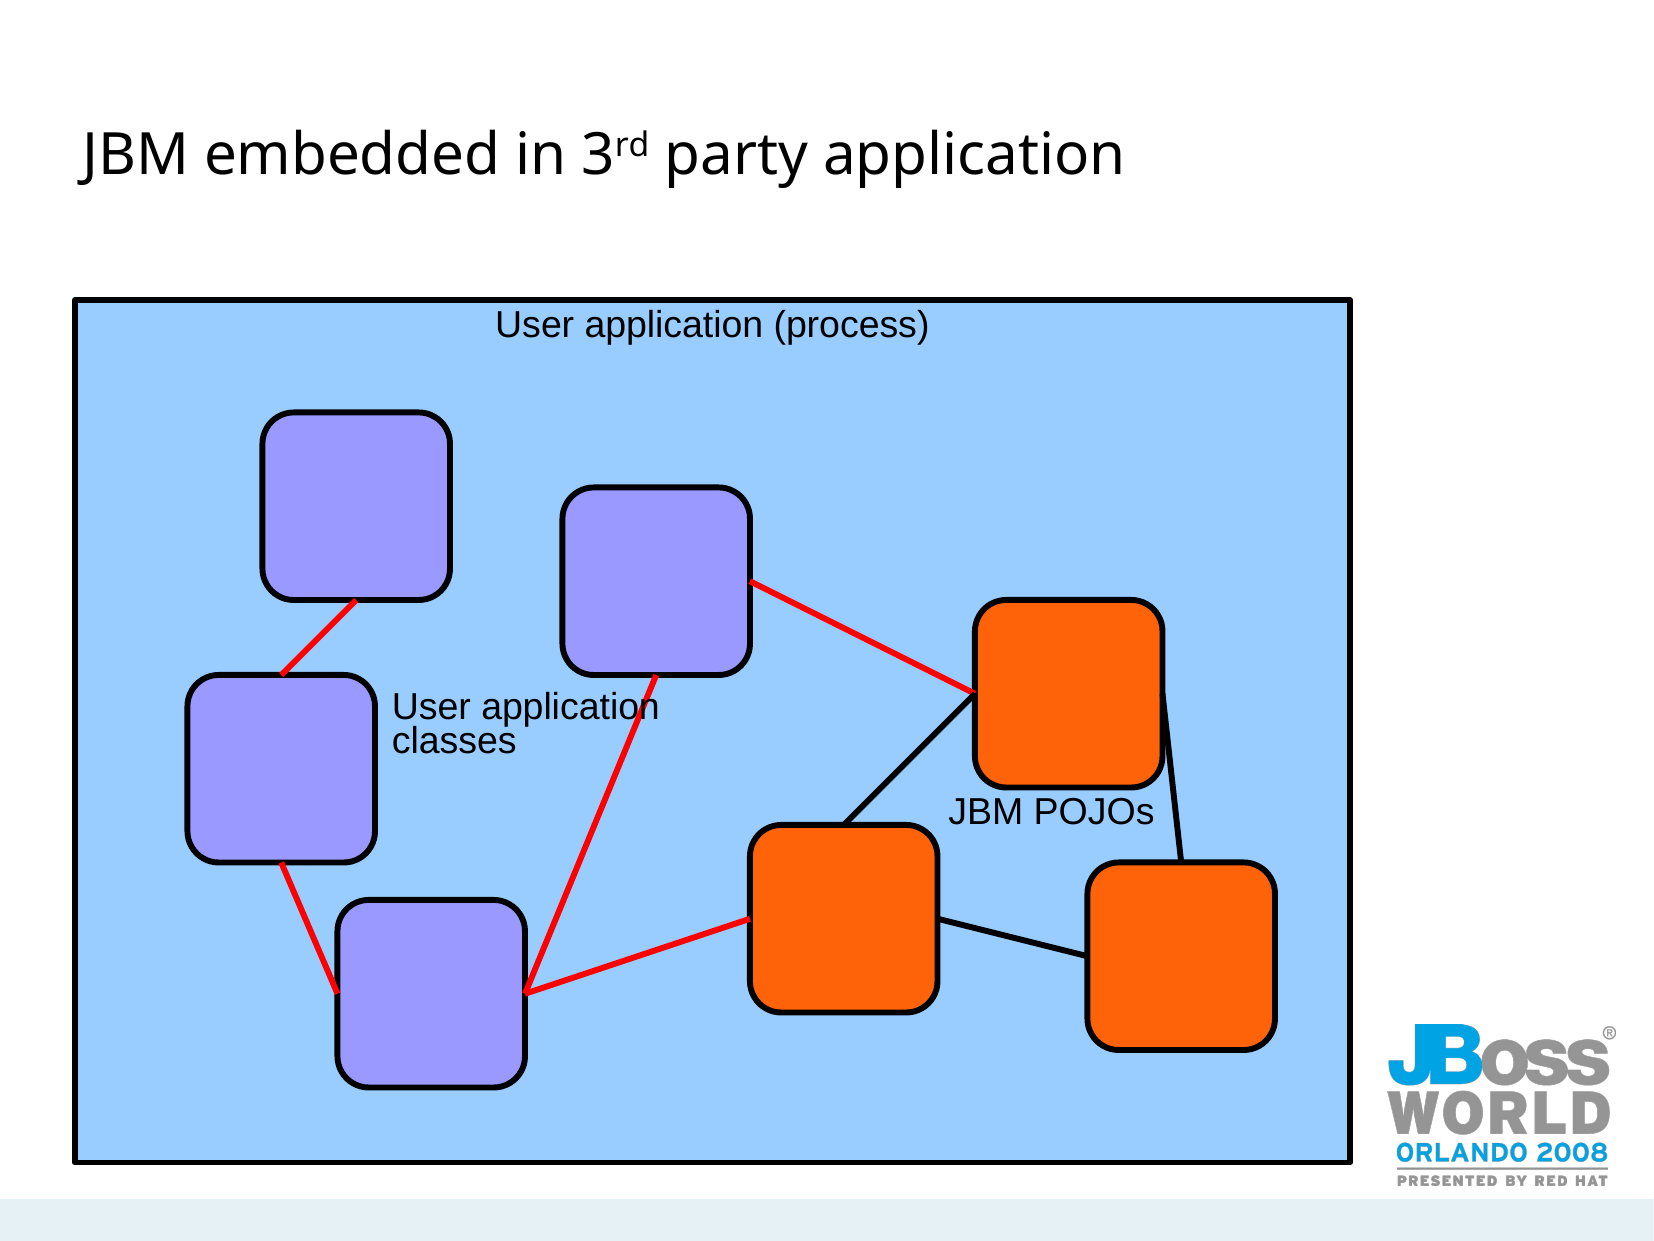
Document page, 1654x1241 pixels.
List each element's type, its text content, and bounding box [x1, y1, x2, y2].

text_box [337, 899, 526, 1088]
text_box [1087, 862, 1276, 1051]
text_box [749, 824, 938, 1013]
text_box User application (process) [75, 300, 1351, 1163]
picture [1387, 1024, 1616, 1186]
text_box User application classes [377, 685, 675, 801]
text_box [262, 412, 451, 601]
picture [0, 1199, 1654, 1241]
picture [1446, 1058, 1466, 1071]
text_box [187, 674, 376, 863]
text_box JBM POJOs [933, 789, 1170, 861]
text_box [974, 599, 1163, 788]
text_box [562, 487, 751, 676]
title JBM embedded in 3rd party application [82, 49, 1571, 256]
picture [1446, 1037, 1464, 1048]
